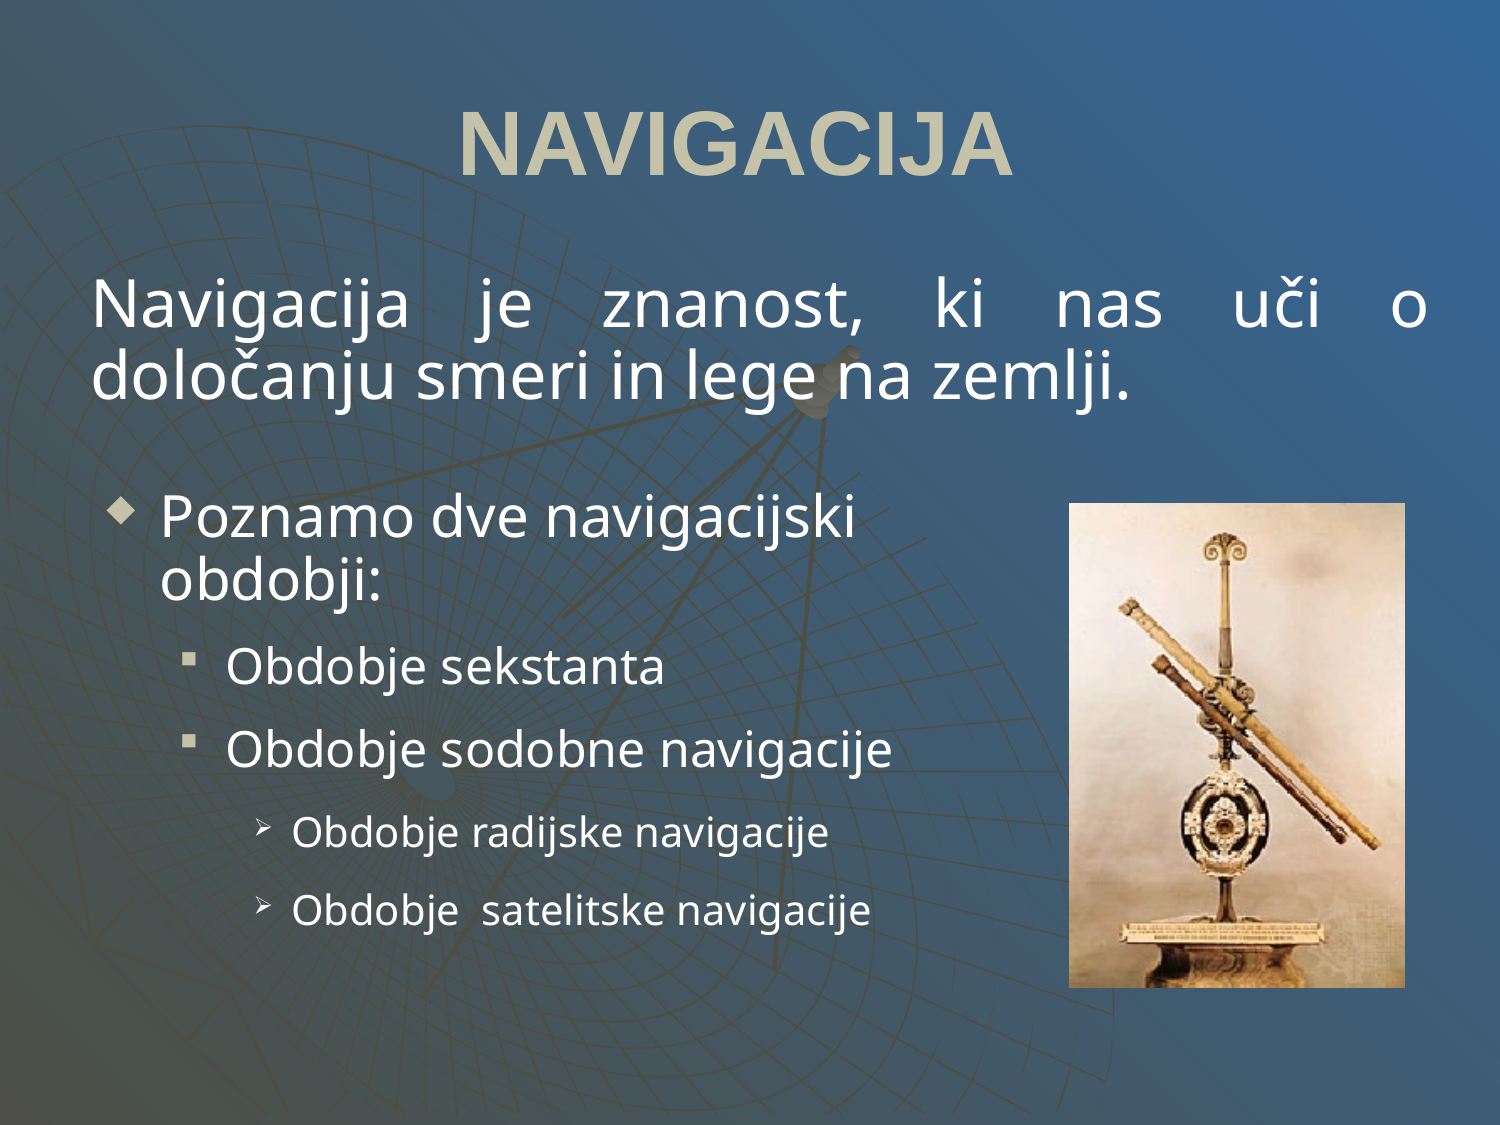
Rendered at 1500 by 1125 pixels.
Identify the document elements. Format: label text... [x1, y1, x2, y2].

title NAVIGACIJA [75, 45, 1425, 233]
picture [1069, 503, 1405, 988]
list Navigacija je znanost, ki nas uči o določanju smeri in lege na zemlji. [75, 262, 1447, 433]
list Poznamo dve navigacijski obdobji: Obdobje sekstanta Obdobje sodobne navigacije Obdobje radijske navigacije Obdobje satelitske navigacije [88, 479, 1057, 1047]
